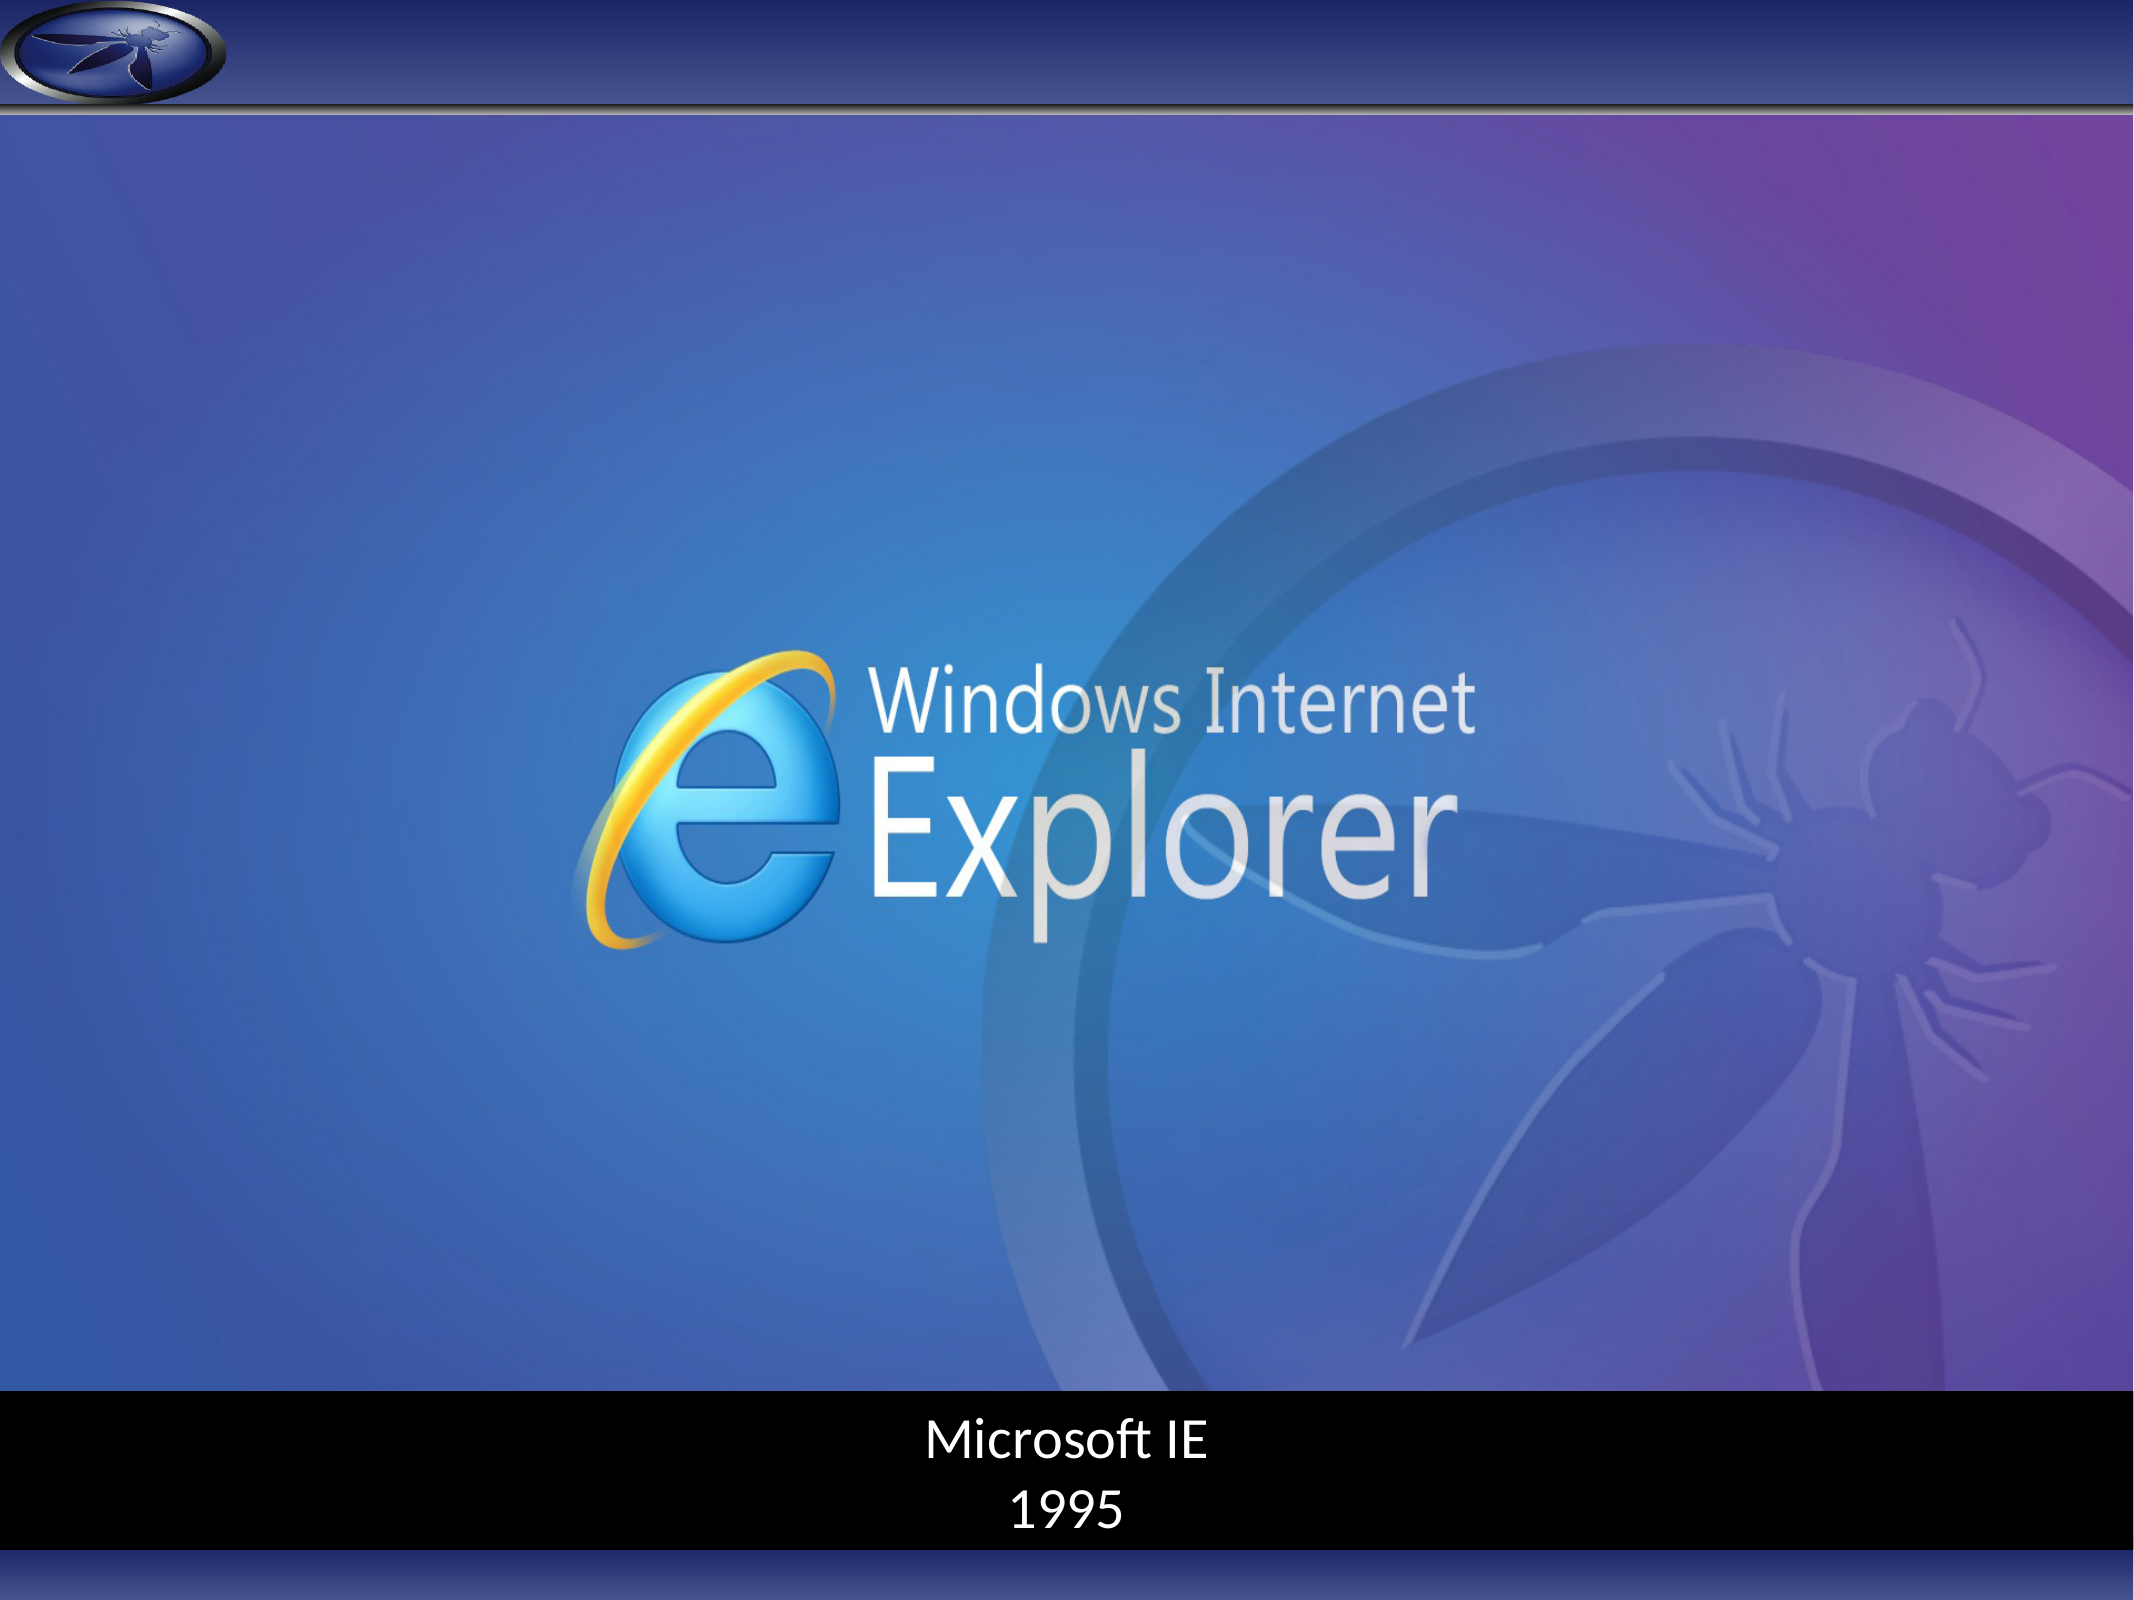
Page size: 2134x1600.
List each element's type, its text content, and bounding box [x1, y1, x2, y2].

picture [0, 0, 2134, 1392]
picture [0, 0, 228, 104]
text_box Microsoft IE 1995 [0, 1392, 2134, 1548]
